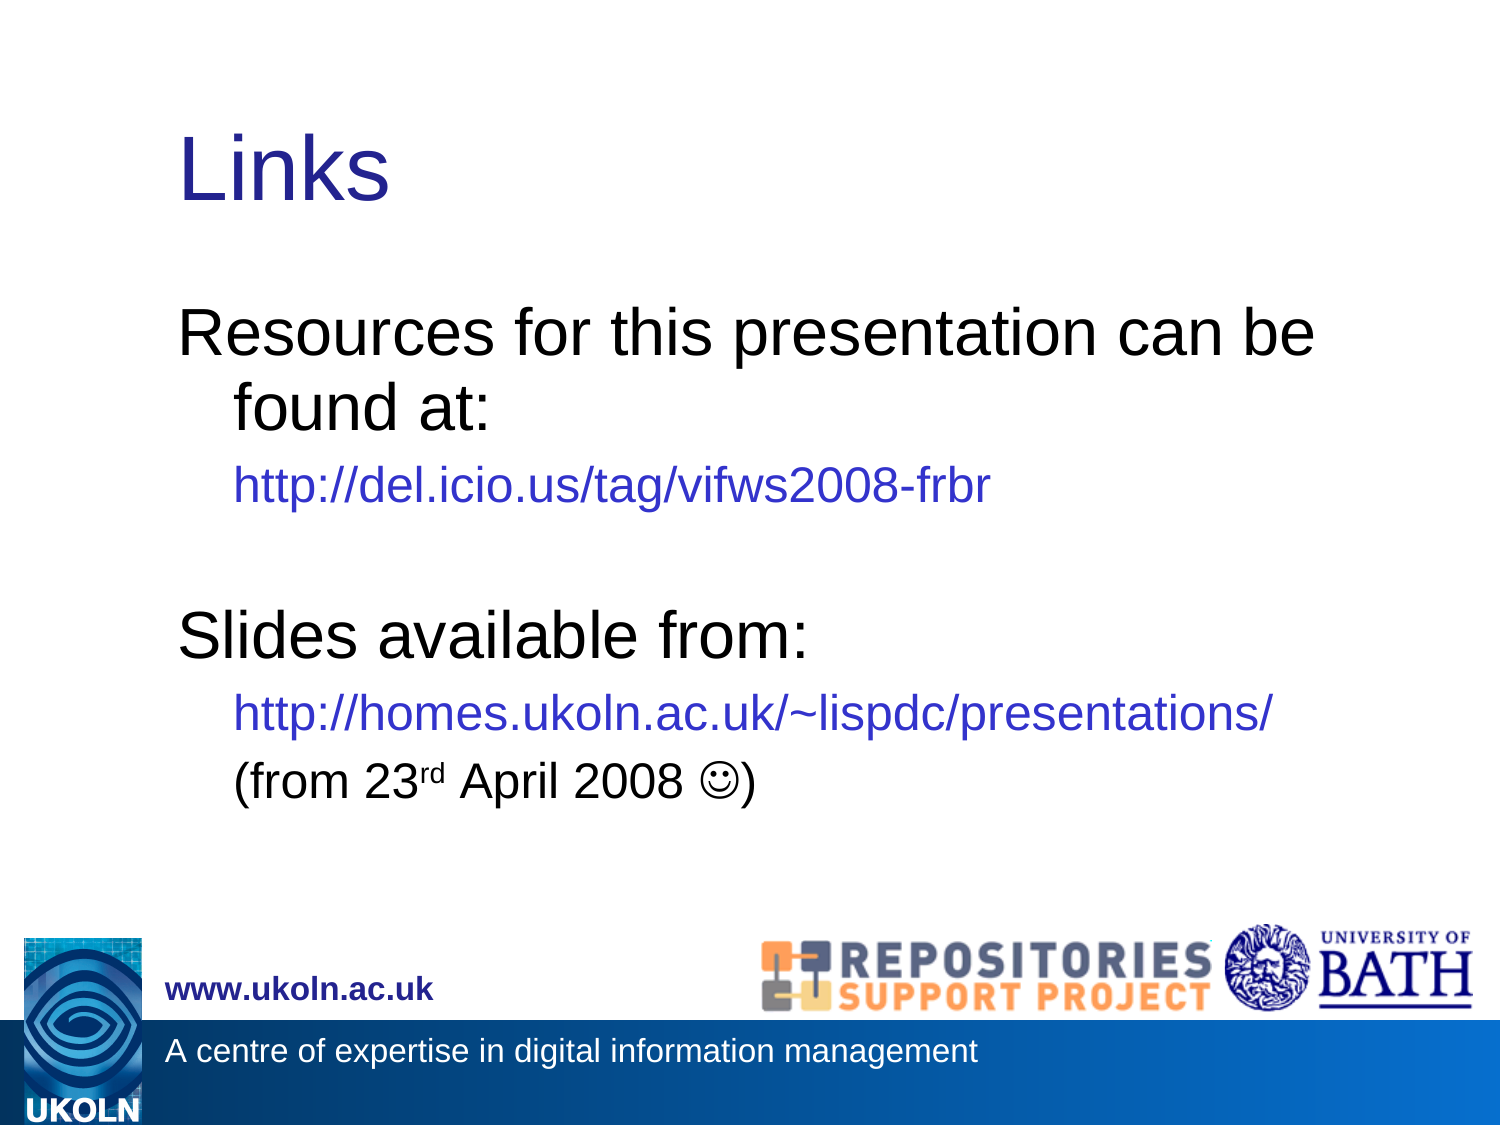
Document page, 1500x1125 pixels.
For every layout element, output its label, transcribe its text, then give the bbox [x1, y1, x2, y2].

picture [761, 940, 1212, 1013]
picture [24, 950, 142, 1125]
picture [1224, 924, 1473, 1015]
list Resources for this presentation can be found at: http://del.icio.us/tag/vifws2008-frbr Slides available from: http://homes.ukoln.ac.uk/~lispdc/presentations/ (from 23rd April 2008 ) [162, 287, 1375, 938]
title Links [162, 87, 1375, 250]
